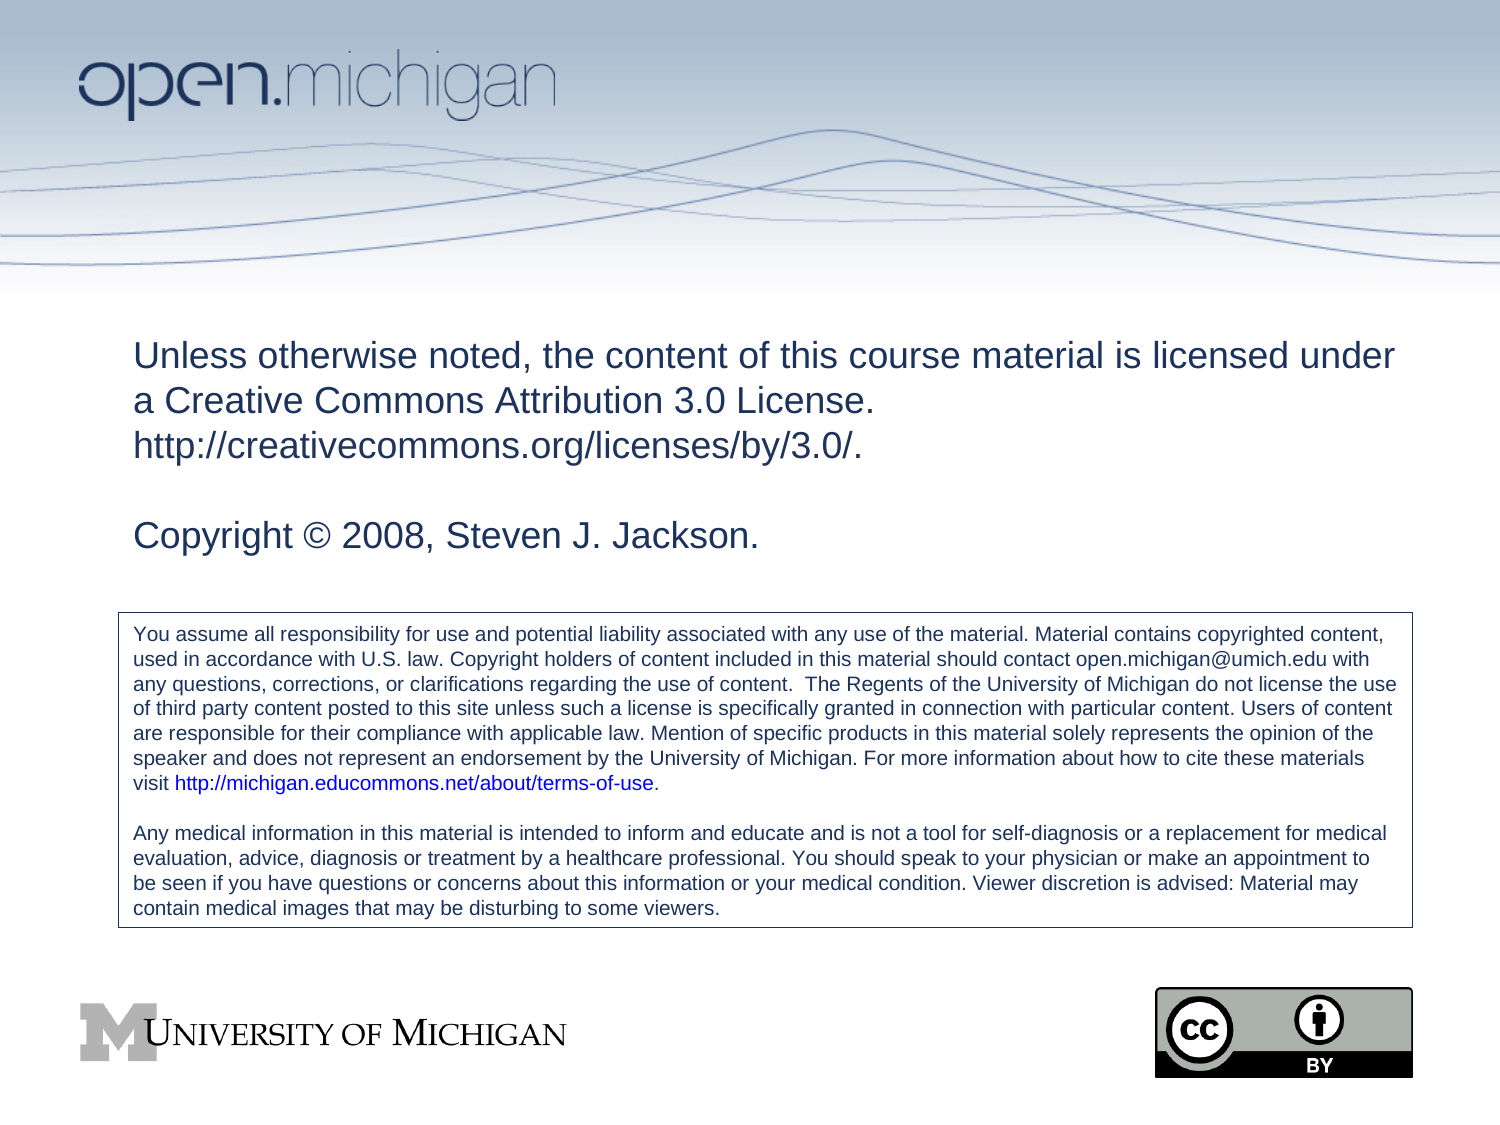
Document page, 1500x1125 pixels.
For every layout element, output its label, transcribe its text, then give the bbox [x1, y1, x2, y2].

text_box Unless otherwise noted, the content of this course material is licensed under a Creative Commons Attribution 3.0 License. http://creativecommons.org/licenses/by/3.0/. Copyright © 2008, Steven J. Jackson. [118, 323, 1413, 565]
picture [1155, 987, 1413, 1078]
picture [0, 0, 1500, 293]
text_box You assume all responsibility for use and potential liability associated with any use of the material. Material contains copyrighted content, used in accordance with U.S. law. Copyright holders of content included in this material should contact open.michigan@umich.edu with any questions, corrections, or clarifications regarding the use of content. The Regents of the University of Michigan do not license the use of third party content posted to this site unless such a license is specifically granted in connection with particular content. Users of content are responsible for their compliance with applicable law. Mention of specific products in this material solely represents the opinion of the speaker and does not represent an endorsement by the University of Michigan. For more information about how to cite these materials visit http://michigan.educommons.net/about/terms-of-use. Any medical information in this material is intended to inform and educate and is not a tool for self-diagnosis or a replacement for medical evaluation, advice, diagnosis or treatment by a healthcare professional. You should speak to your physician or make an appointment to be seen if you have questions or concerns about this information or your medical condition. Viewer discretion is advised: Material may contain medical images that may be disturbing to some viewers. [118, 612, 1413, 928]
picture [79, 1002, 567, 1062]
